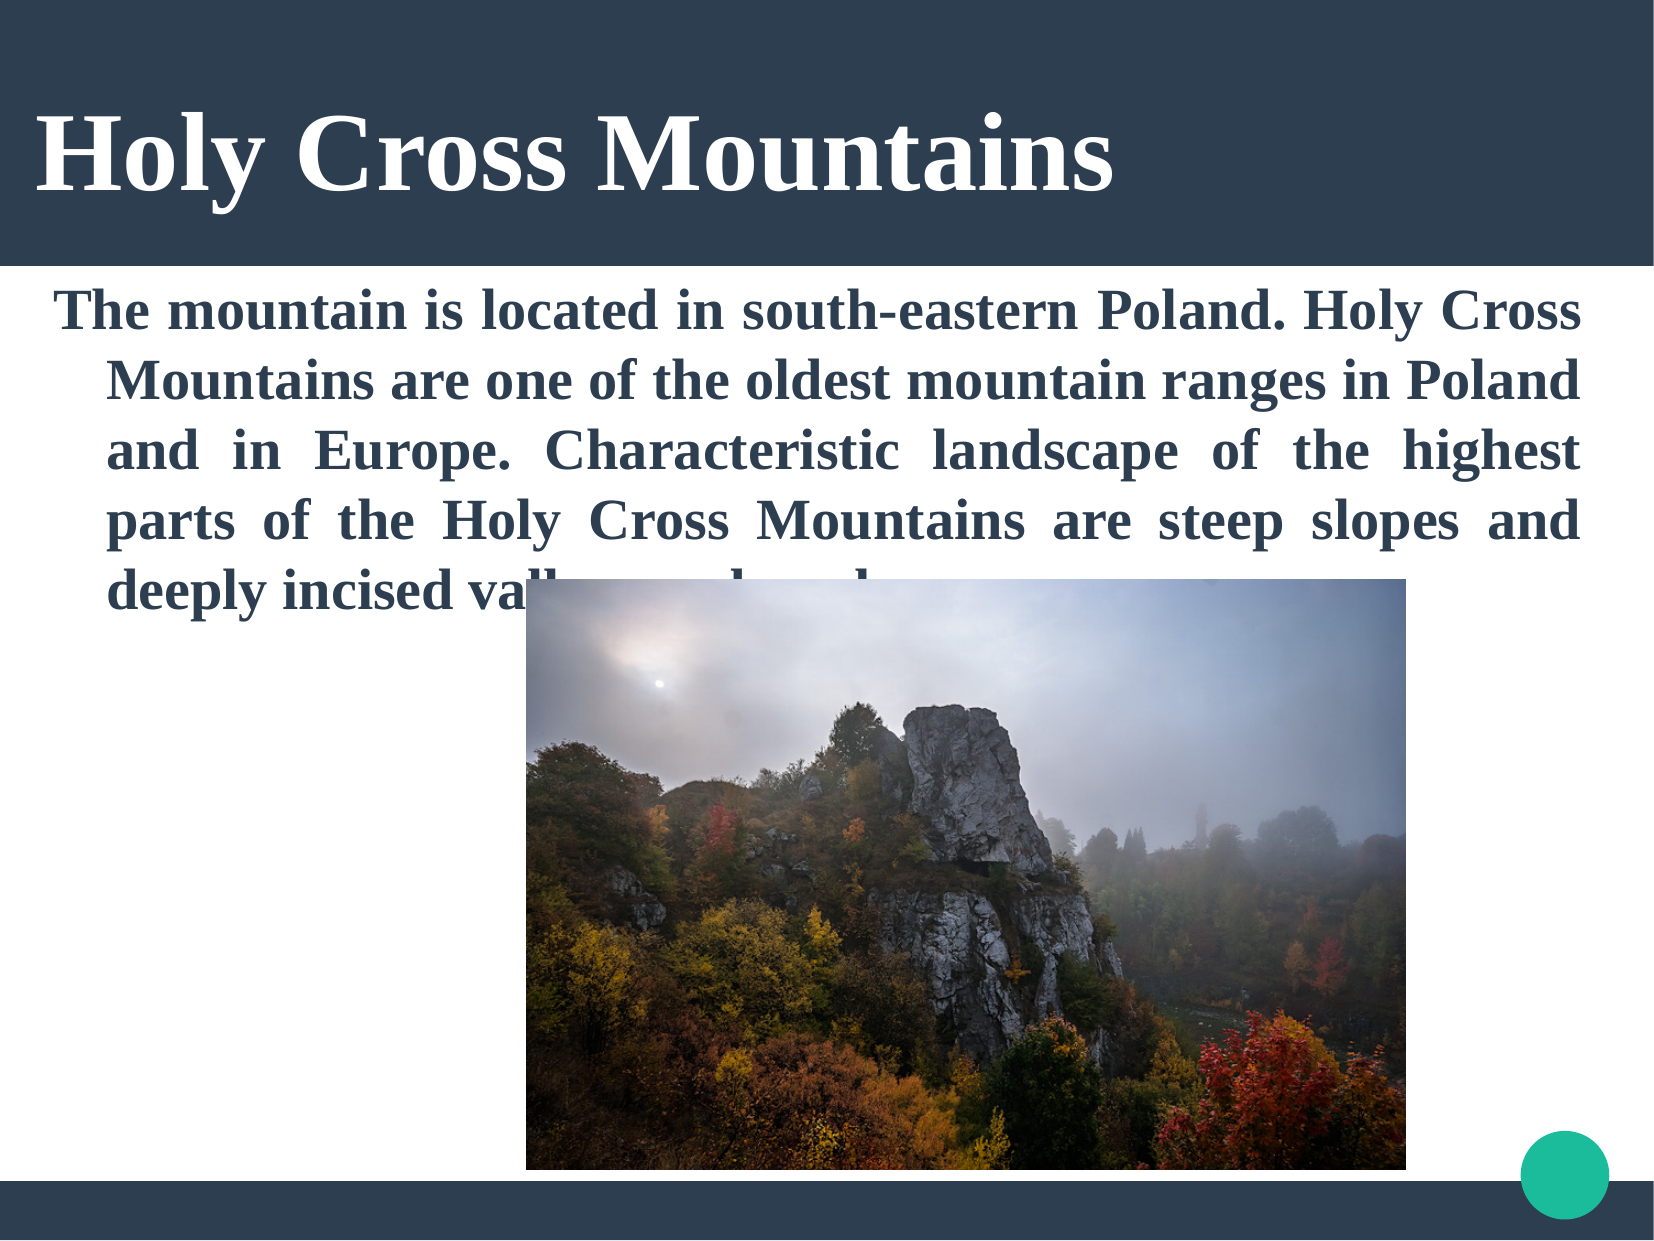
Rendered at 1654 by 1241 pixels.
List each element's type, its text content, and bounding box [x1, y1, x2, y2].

list The mountain is located in south-eastern Poland. Holy Cross Mountains are one of the oldest mountain ranges in Poland and in Europe. Characteristic landscape of the highest parts of the Holy Cross Mountains are steep slopes and deeply incised valleys and rocks. [0, 271, 1583, 674]
picture [526, 580, 1406, 1170]
title Holy Cross Mountains [35, 67, 1571, 225]
